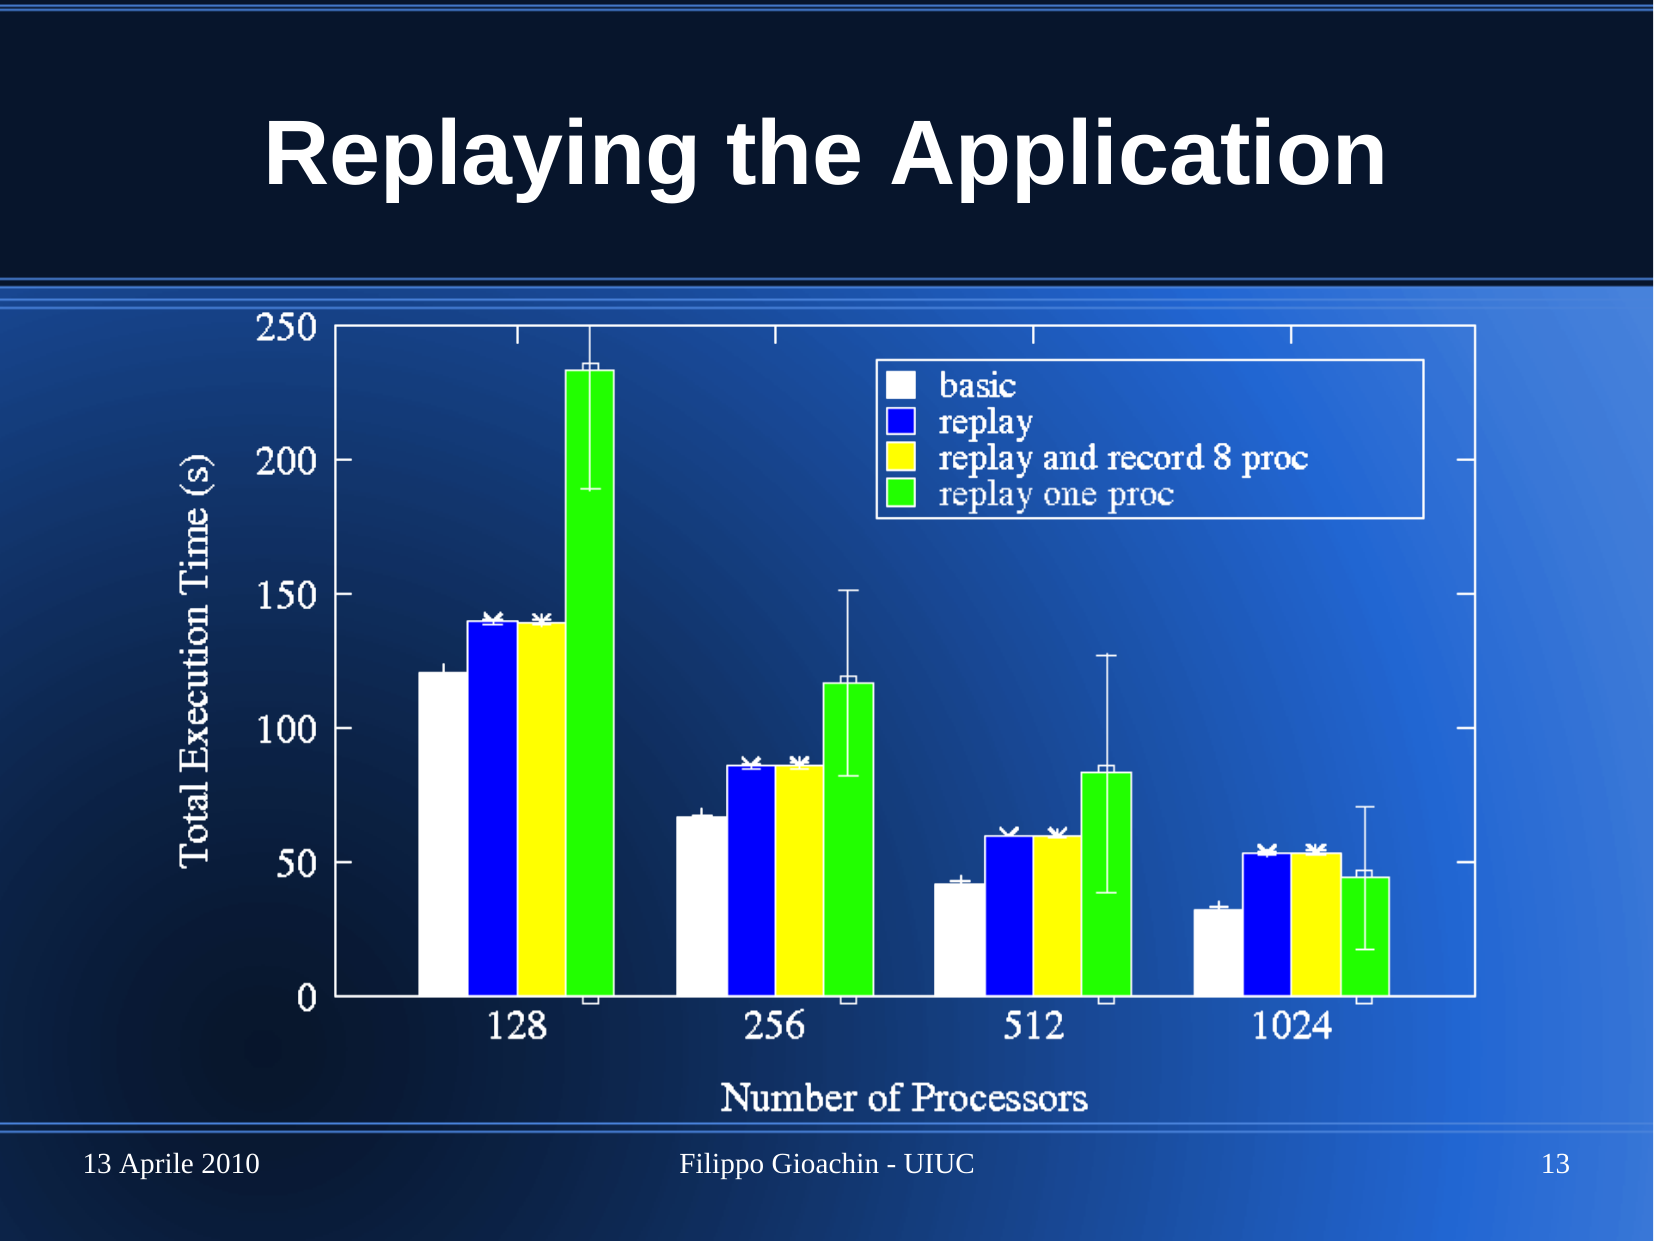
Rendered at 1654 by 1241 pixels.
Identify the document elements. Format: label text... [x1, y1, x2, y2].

picture [0, 0, 1654, 1241]
title Replaying the Application [82, 56, 1571, 250]
